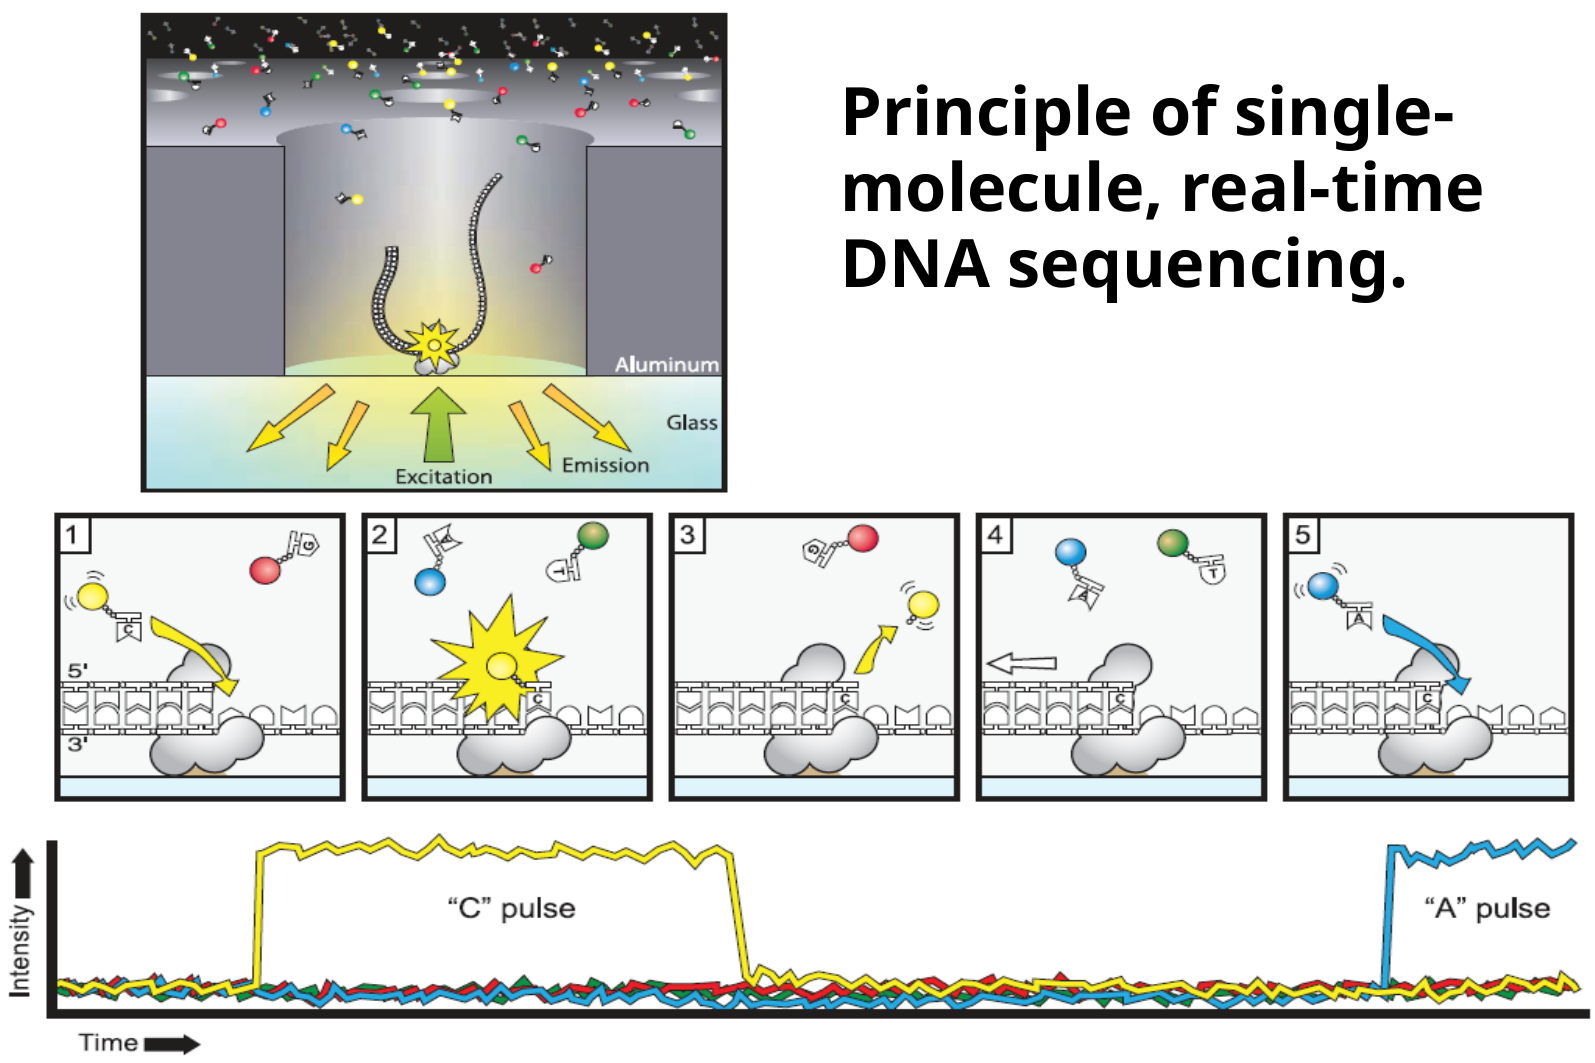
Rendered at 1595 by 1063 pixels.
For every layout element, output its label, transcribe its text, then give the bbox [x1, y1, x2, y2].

text_box Principle of single-molecule, real-time DNA sequencing. [825, 67, 1538, 405]
picture [0, 0, 1595, 1059]
